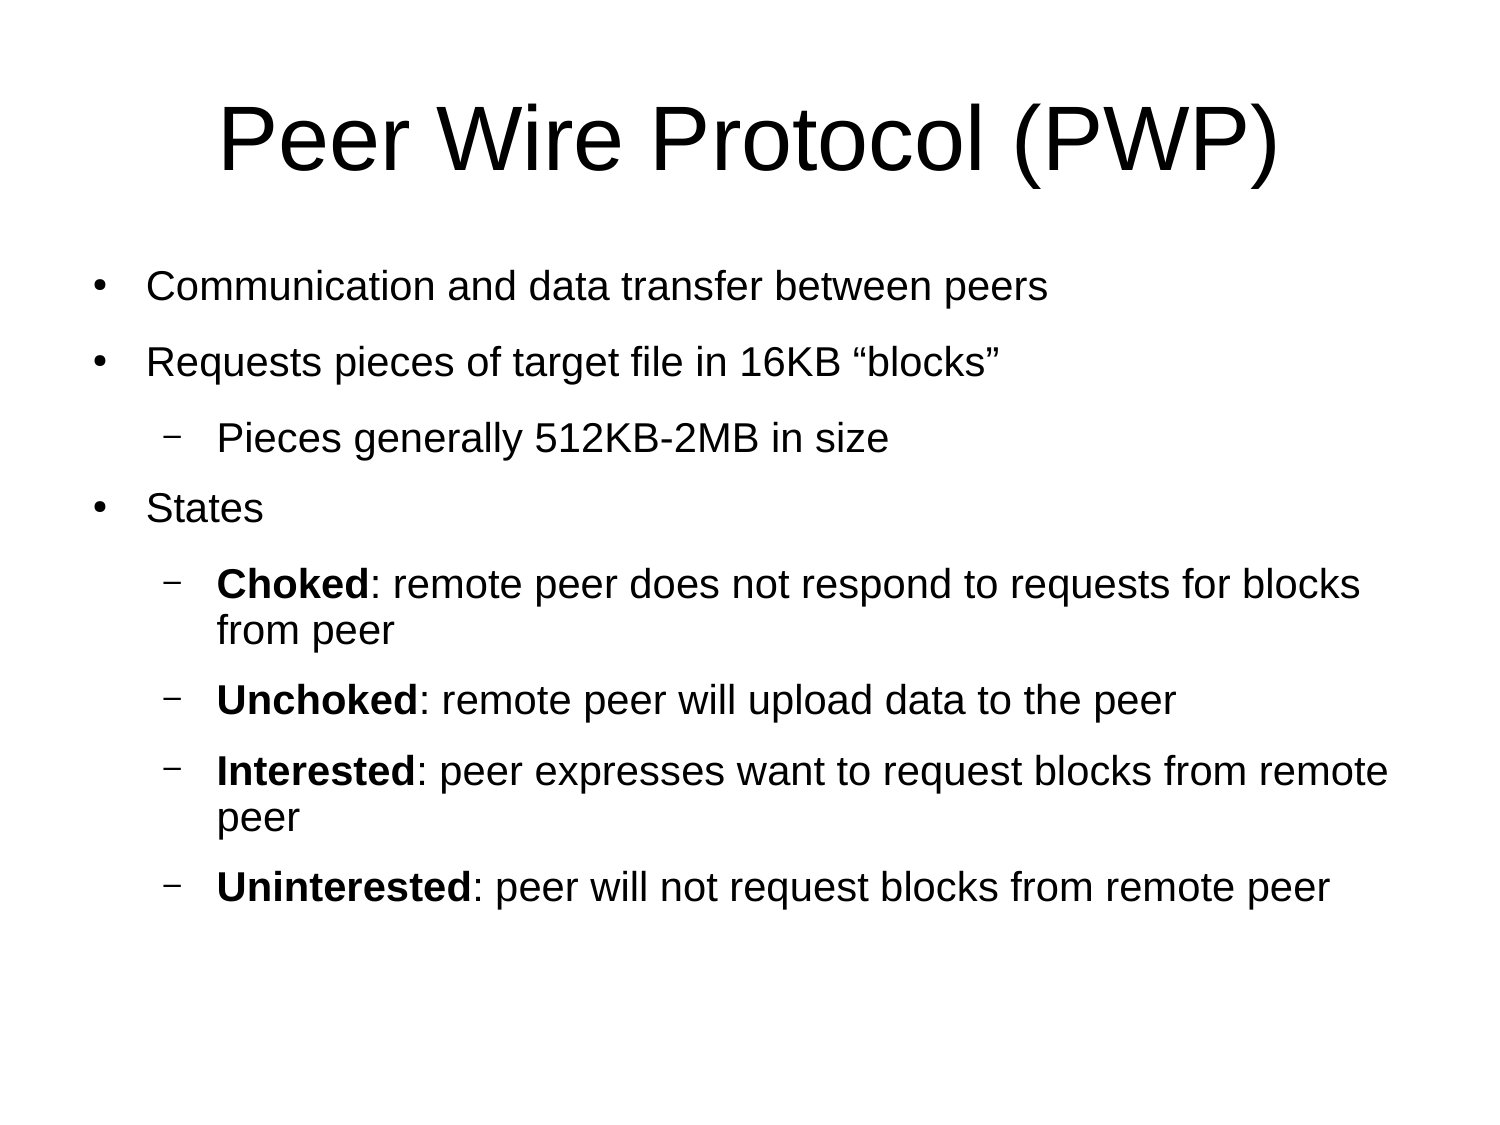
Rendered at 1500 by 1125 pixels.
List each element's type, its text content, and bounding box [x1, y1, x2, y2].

list Communication and data transfer between peers Requests pieces of target file in 16KB “blocks” Pieces generally 512KB-2MB in size States Choked: remote peer does not respond to requests for blocks from peer Unchoked: remote peer will upload data to the peer Interested: peer expresses want to request blocks from remote peer Uninterested: peer will not request blocks from remote peer [75, 262, 1425, 1096]
title Peer Wire Protocol (PWP) [75, 45, 1425, 233]
